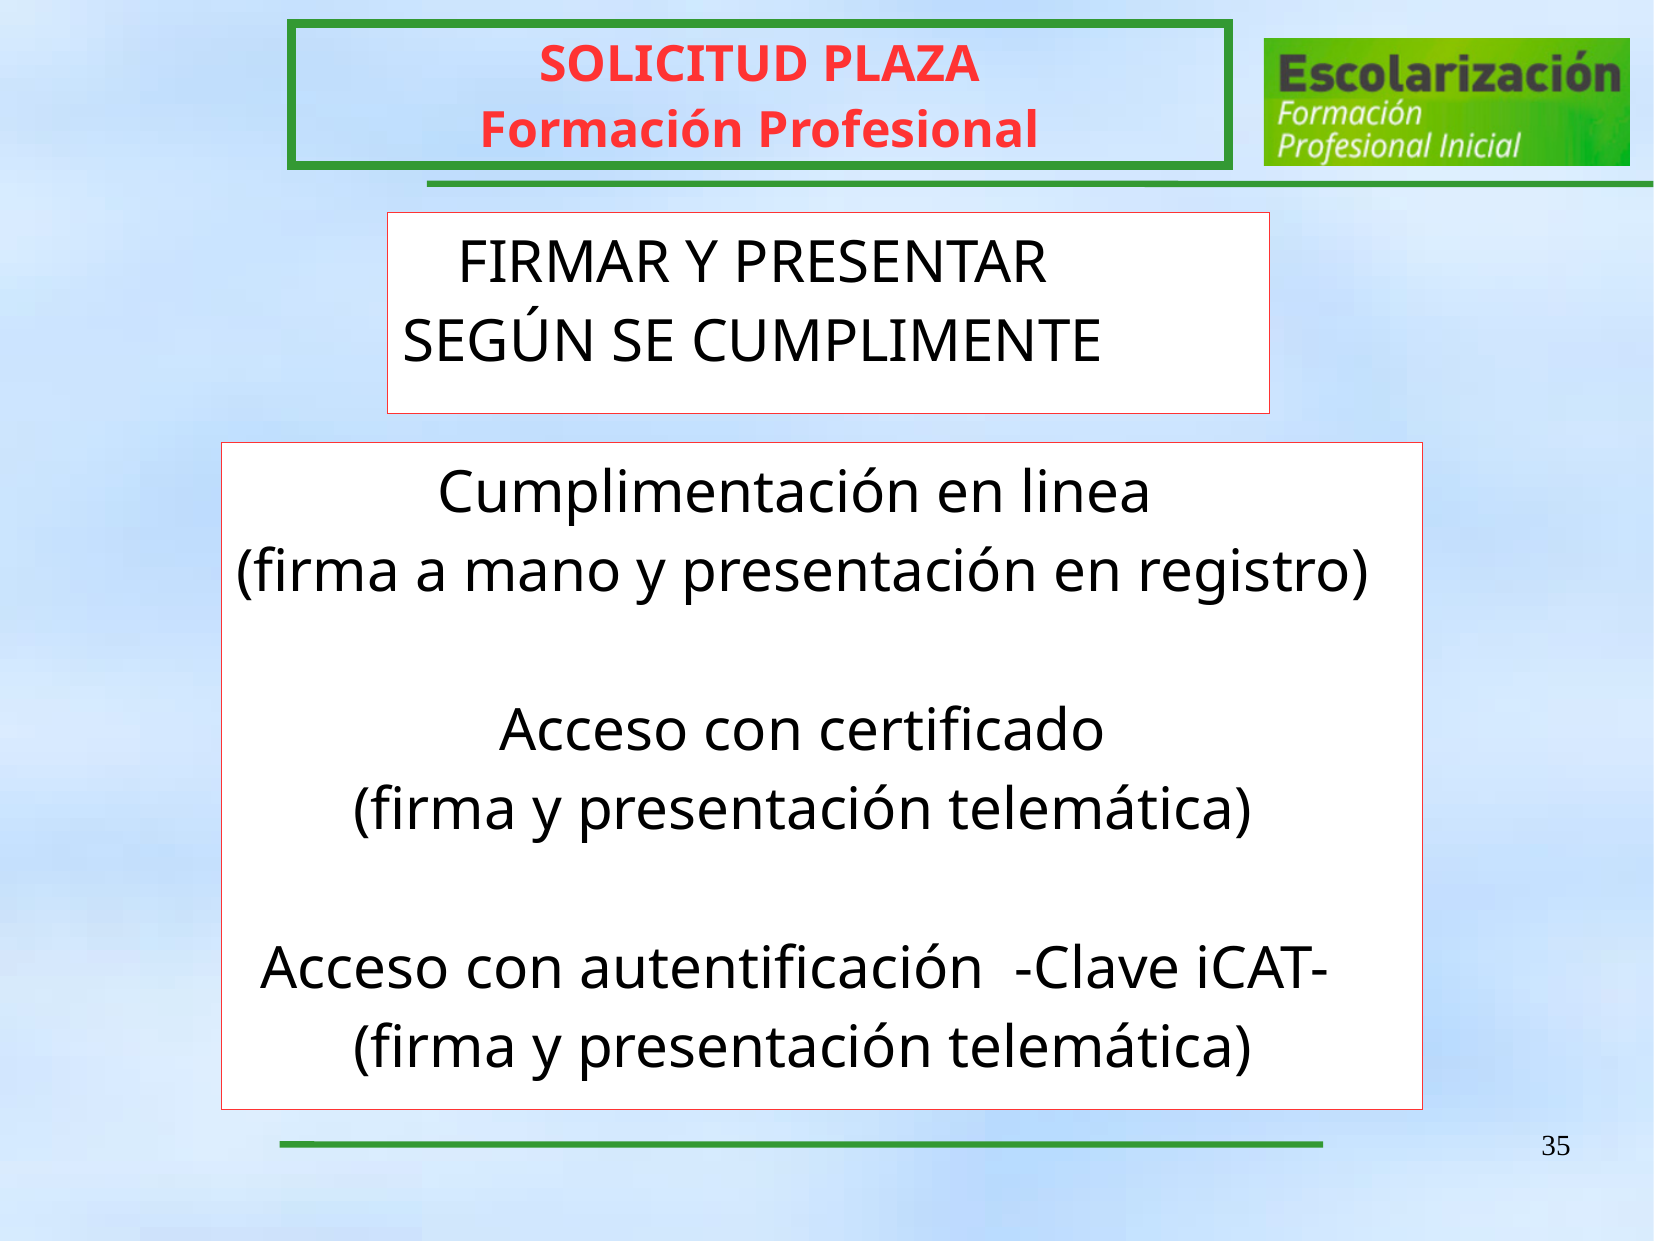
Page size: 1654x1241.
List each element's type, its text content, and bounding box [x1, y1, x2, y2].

text_box SOLICITUD PLAZA Formación Profesional [291, 23, 1229, 166]
text_box Cumplimentación en linea (firma a mano y presentación en registro) Acceso con certificado (firma y presentación telemática) Acceso con autentificación -Clave iCAT- (firma y presentación telemática) [221, 442, 1423, 1110]
text_box FIRMAR Y PRESENTAR SEGÚN SE CUMPLIMENTE [387, 212, 1270, 414]
picture [0, 0, 1654, 1241]
